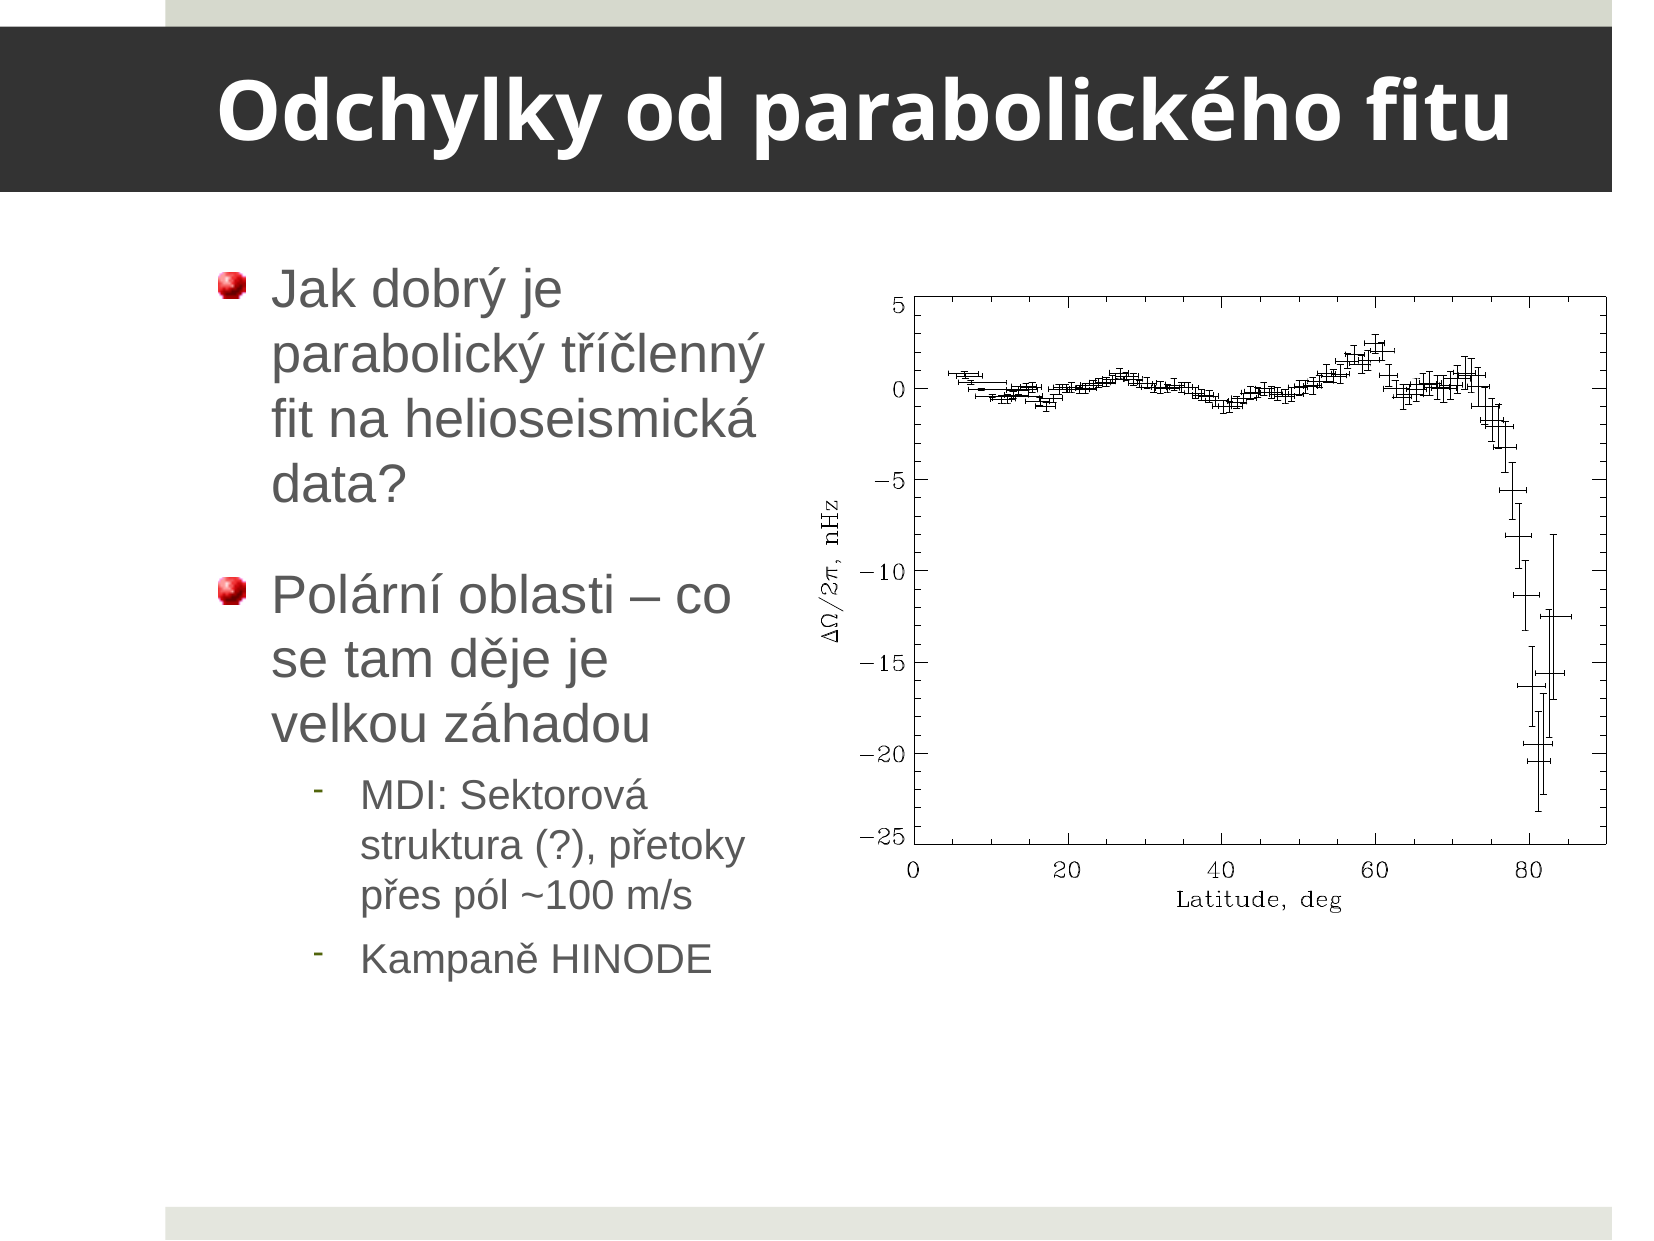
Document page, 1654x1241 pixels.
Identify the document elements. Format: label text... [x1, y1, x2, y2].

list Jak dobrý je parabolický tříčlenný fit na helioseismická data? Polární oblasti – co se tam děje je velkou záhadou MDI: Sektorová struktura (?), přetoky přes pól ~100 m/s Kampaně HINODE [202, 244, 792, 1135]
title Odchylky od parabolického fitu [0, 26, 1612, 192]
picture [773, 253, 1648, 933]
